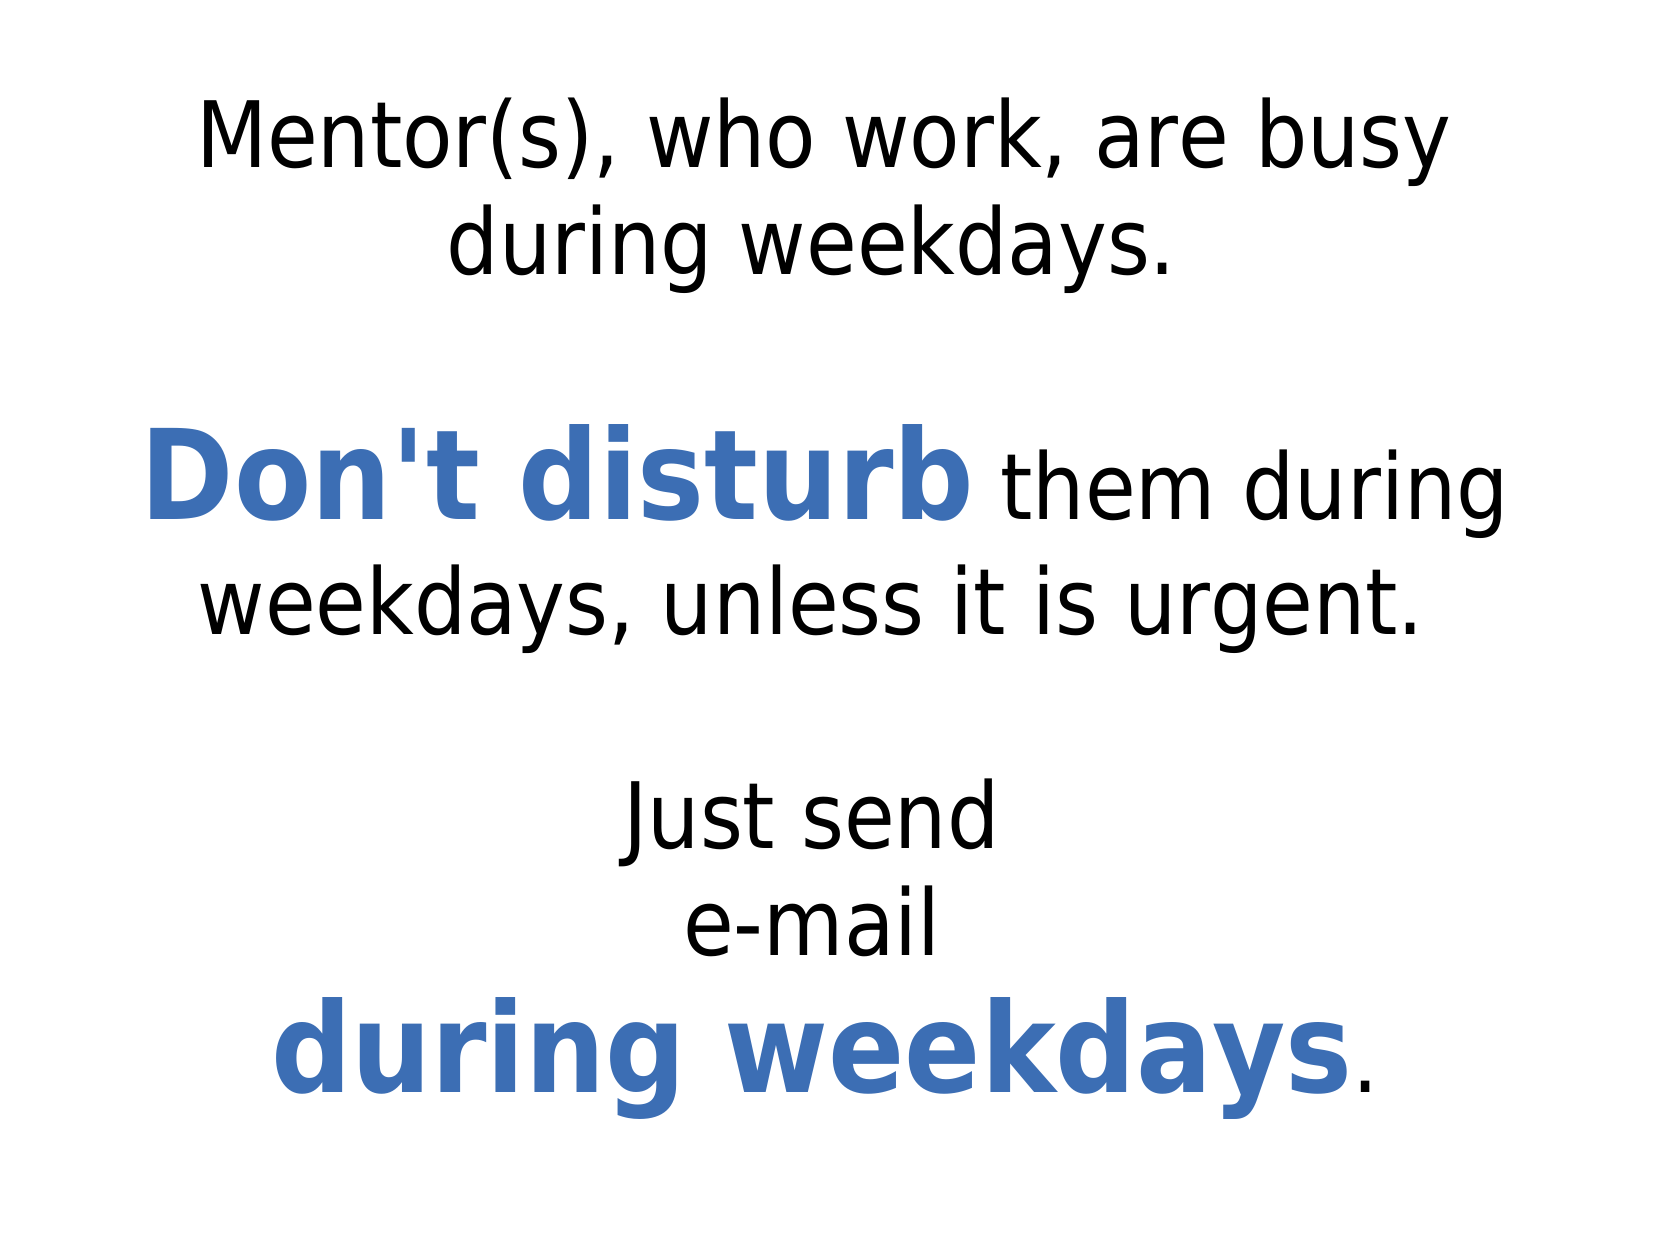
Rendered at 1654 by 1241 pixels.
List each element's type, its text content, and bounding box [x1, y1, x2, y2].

text_box Mentor(s), who work, are busy during weekdays. Don't disturb them during weekdays, unless it is urgent. Just send e-mail during weekdays. [37, 75, 1613, 1201]
